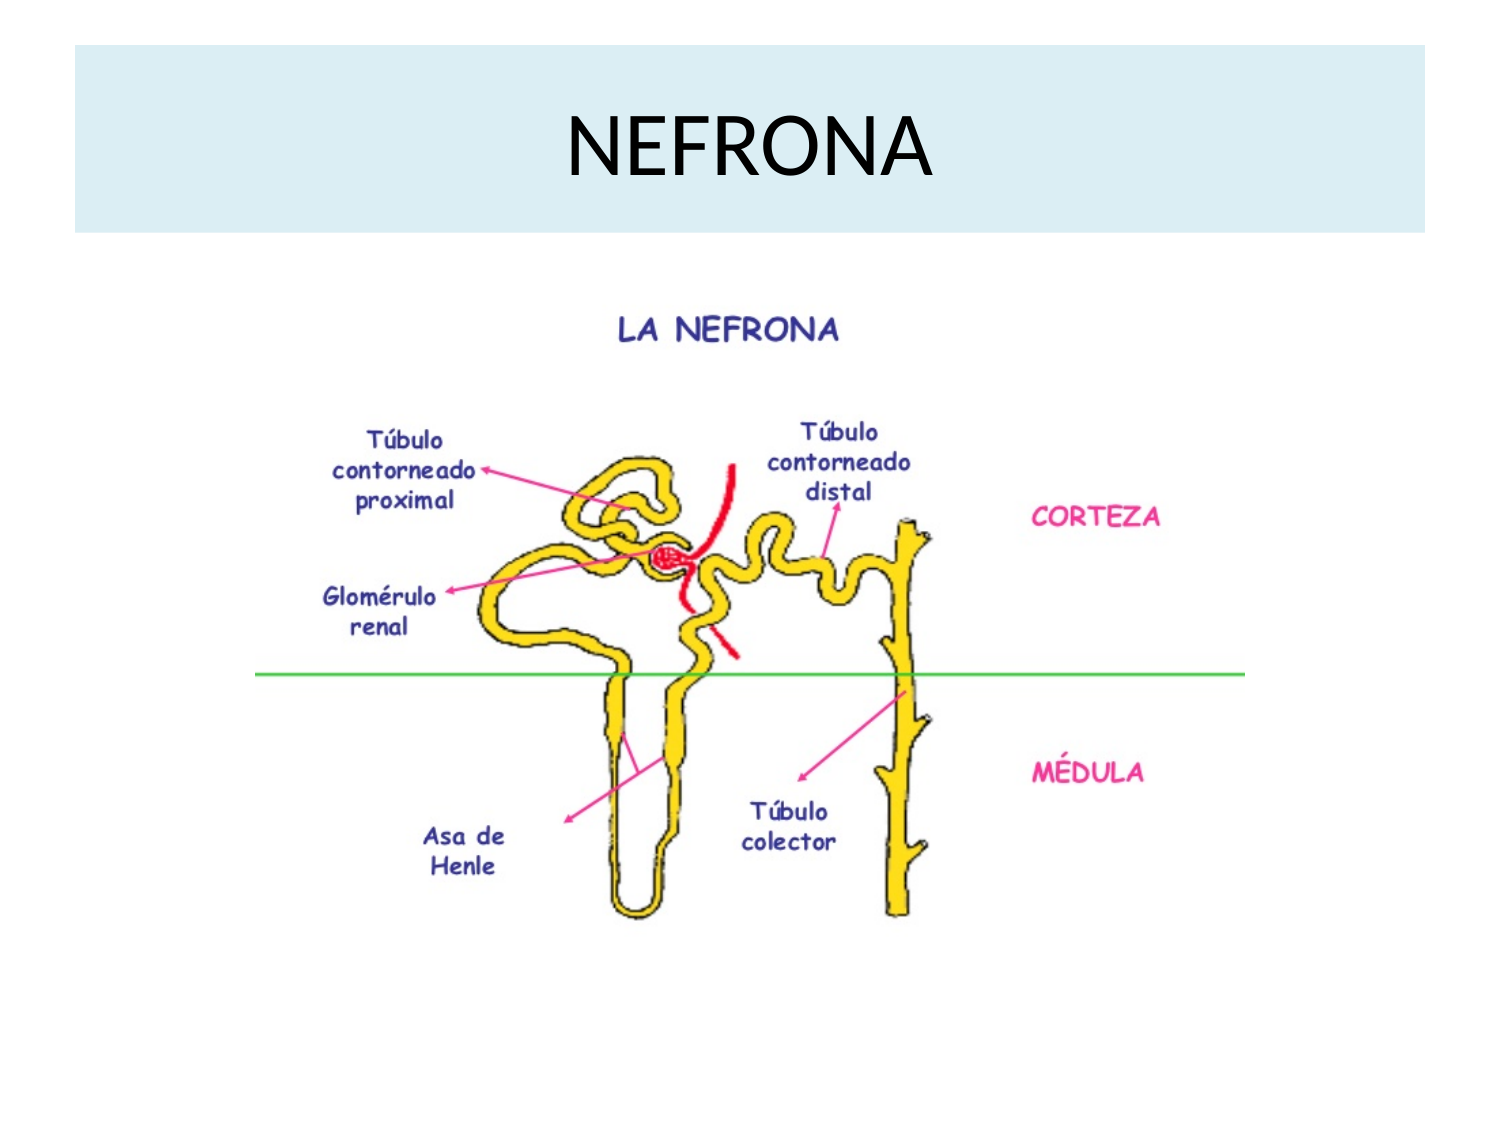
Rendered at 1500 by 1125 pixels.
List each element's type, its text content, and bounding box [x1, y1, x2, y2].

title NEFRONA [75, 45, 1425, 233]
picture [255, 262, 1245, 1005]
